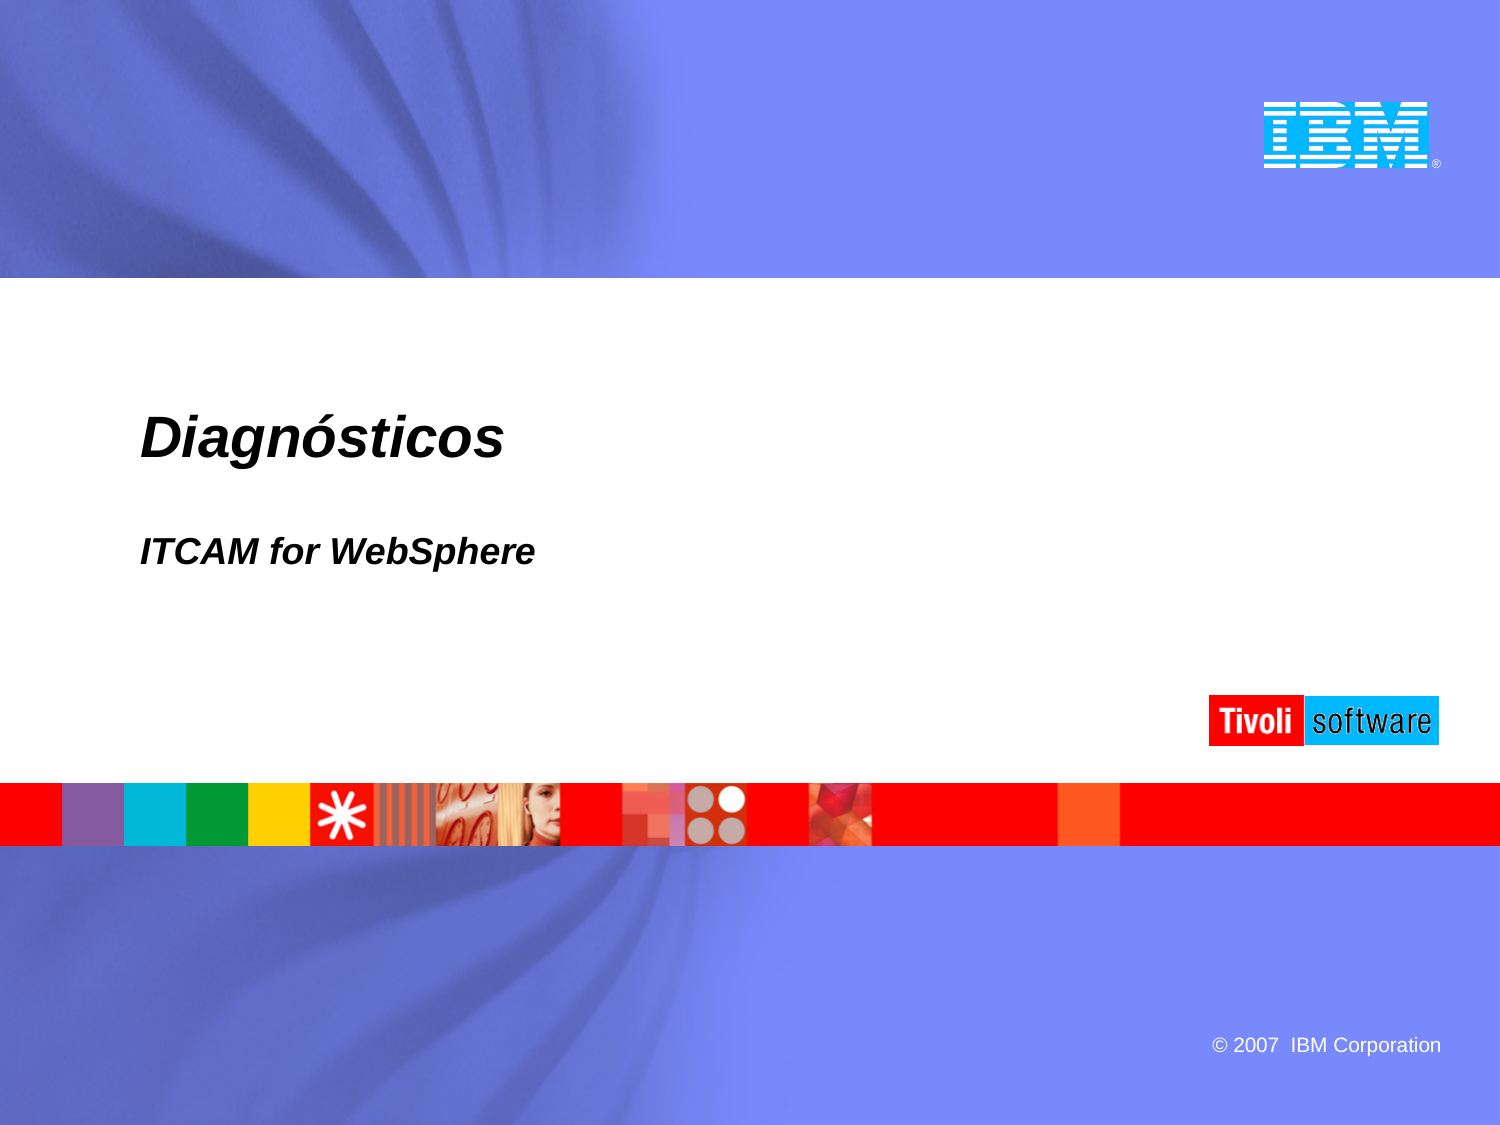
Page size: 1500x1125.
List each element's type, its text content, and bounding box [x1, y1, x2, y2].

picture [0, 783, 1500, 1125]
picture [0, 0, 1500, 278]
picture [1329, 714, 1341, 734]
title Diagnósticos ITCAM for WebSphere [125, 399, 1338, 613]
picture [1209, 695, 1304, 746]
picture [1314, 714, 1325, 734]
picture [1390, 714, 1404, 734]
picture [1409, 714, 1417, 733]
picture [1356, 708, 1388, 733]
picture [1345, 707, 1353, 733]
picture [1418, 714, 1430, 734]
